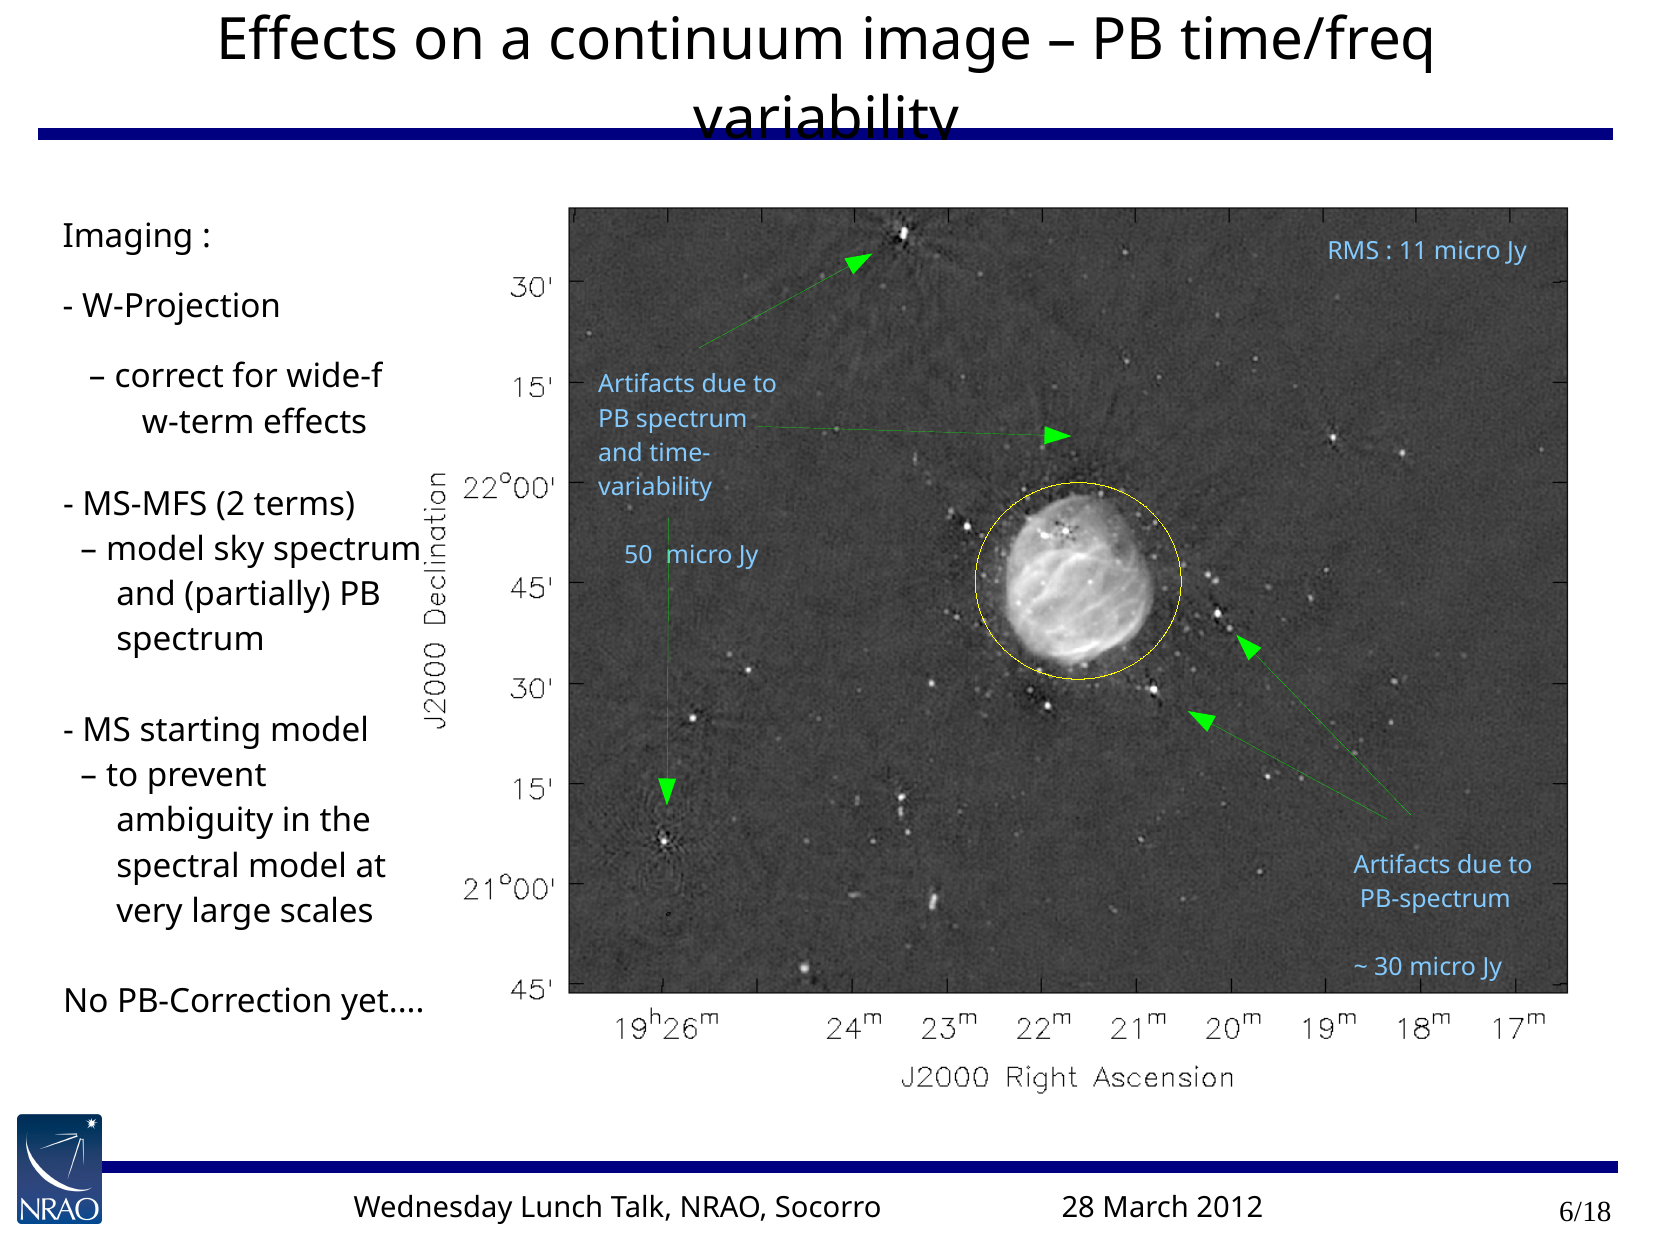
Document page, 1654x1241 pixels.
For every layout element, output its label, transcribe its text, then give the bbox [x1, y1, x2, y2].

text_box Imaging : - W-Projection – correct for wide-field w-term effects [45, 211, 383, 472]
title Effects on a continuum image – PB time/freq variability [82, 39, 1571, 113]
text_box RMS : 11 micro Jy [1312, 224, 1547, 296]
text_box - MS-MFS (2 terms) – model sky spectrum and (partially) PB spectrum - MS starting model – to prevent ambiguity in the spectral model at very large scales No PB-Correction yet.... [30, 472, 447, 1051]
picture [17, 1114, 102, 1224]
picture [383, 140, 1628, 1139]
text_box Artifacts due to PB-spectrum ~ 30 micro Jy [1338, 839, 1557, 991]
text_box Artifacts due to PB spectrum and time-variability 50 micro Jy [583, 358, 801, 557]
